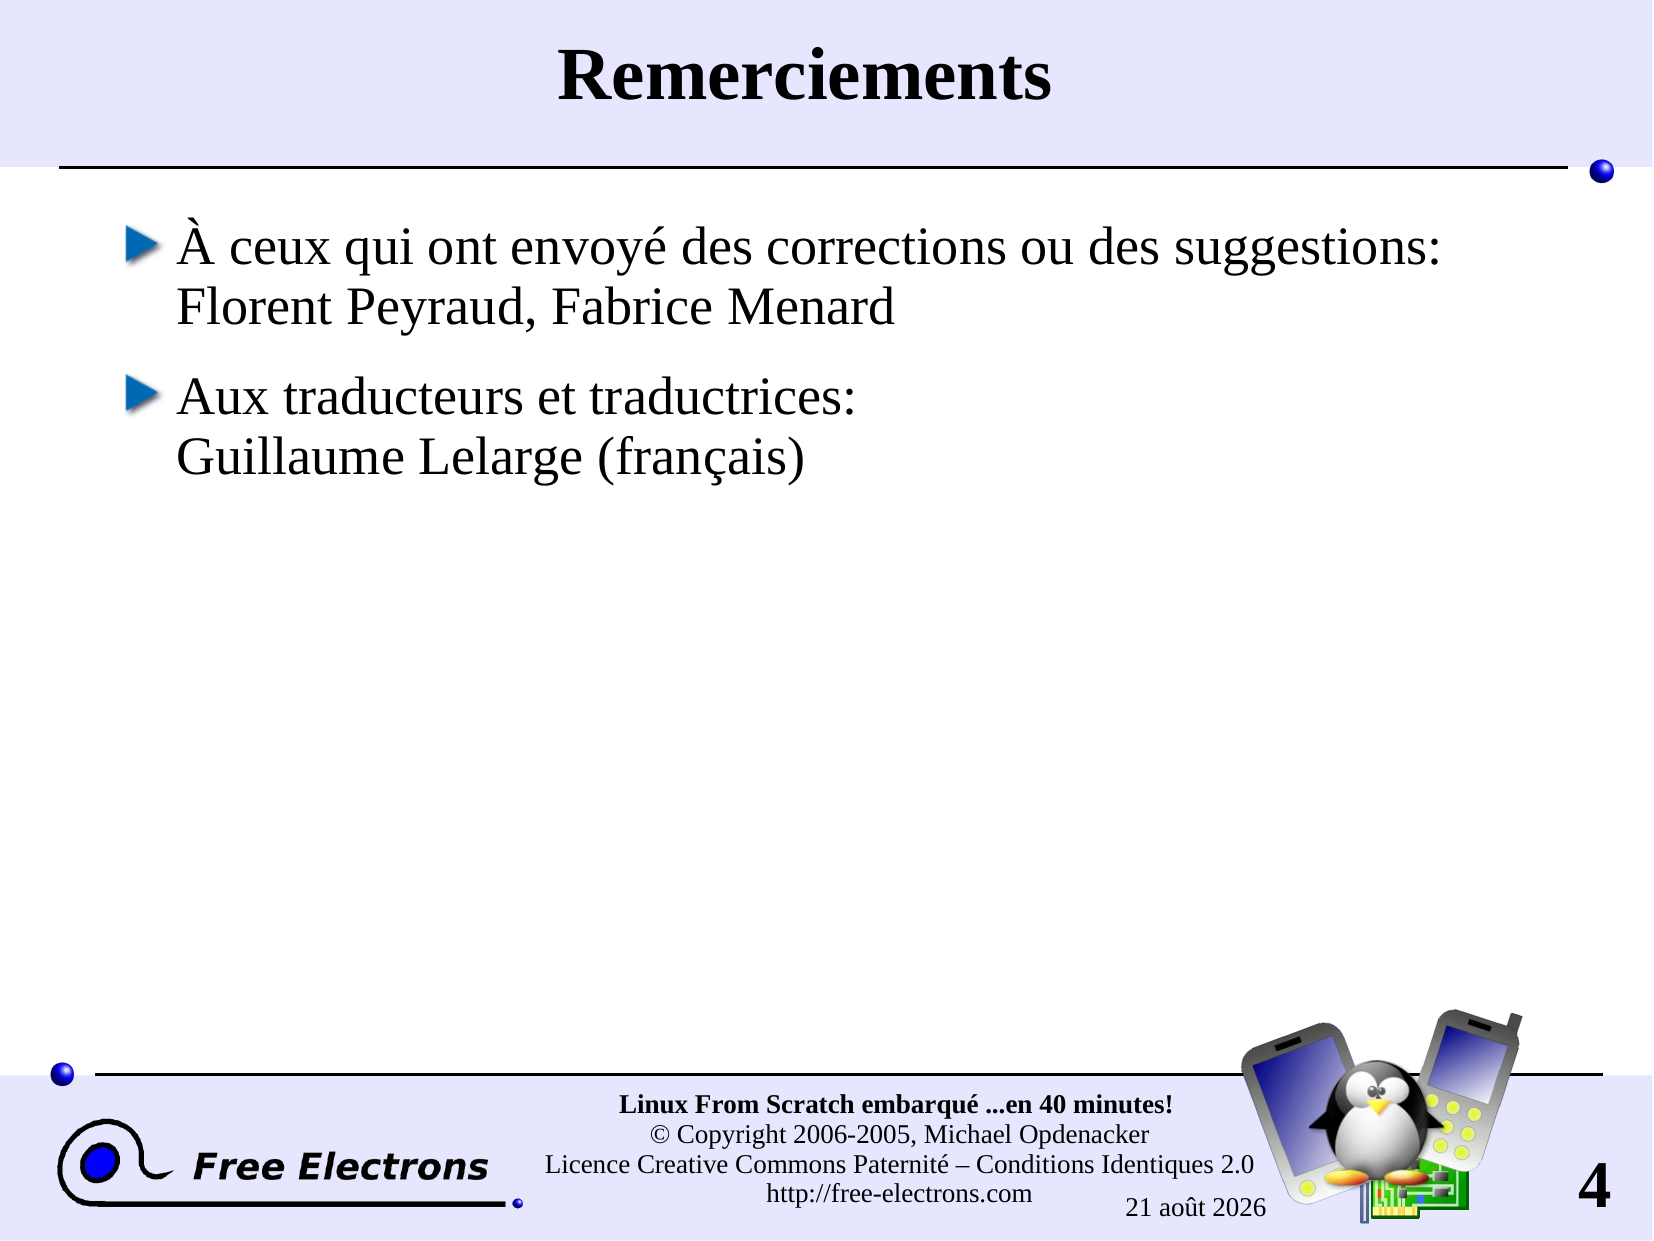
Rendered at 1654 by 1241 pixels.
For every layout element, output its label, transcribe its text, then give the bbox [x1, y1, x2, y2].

list À ceux qui ont envoyé des corrections ou des suggestions: Florent Peyraud, Fabrice Menard Aux traducteurs et traductrices: Guillaume Lelarge (français) [105, 216, 1518, 1067]
picture [50, 1108, 527, 1216]
picture [1231, 1008, 1537, 1241]
title Remerciements [60, 25, 1551, 124]
